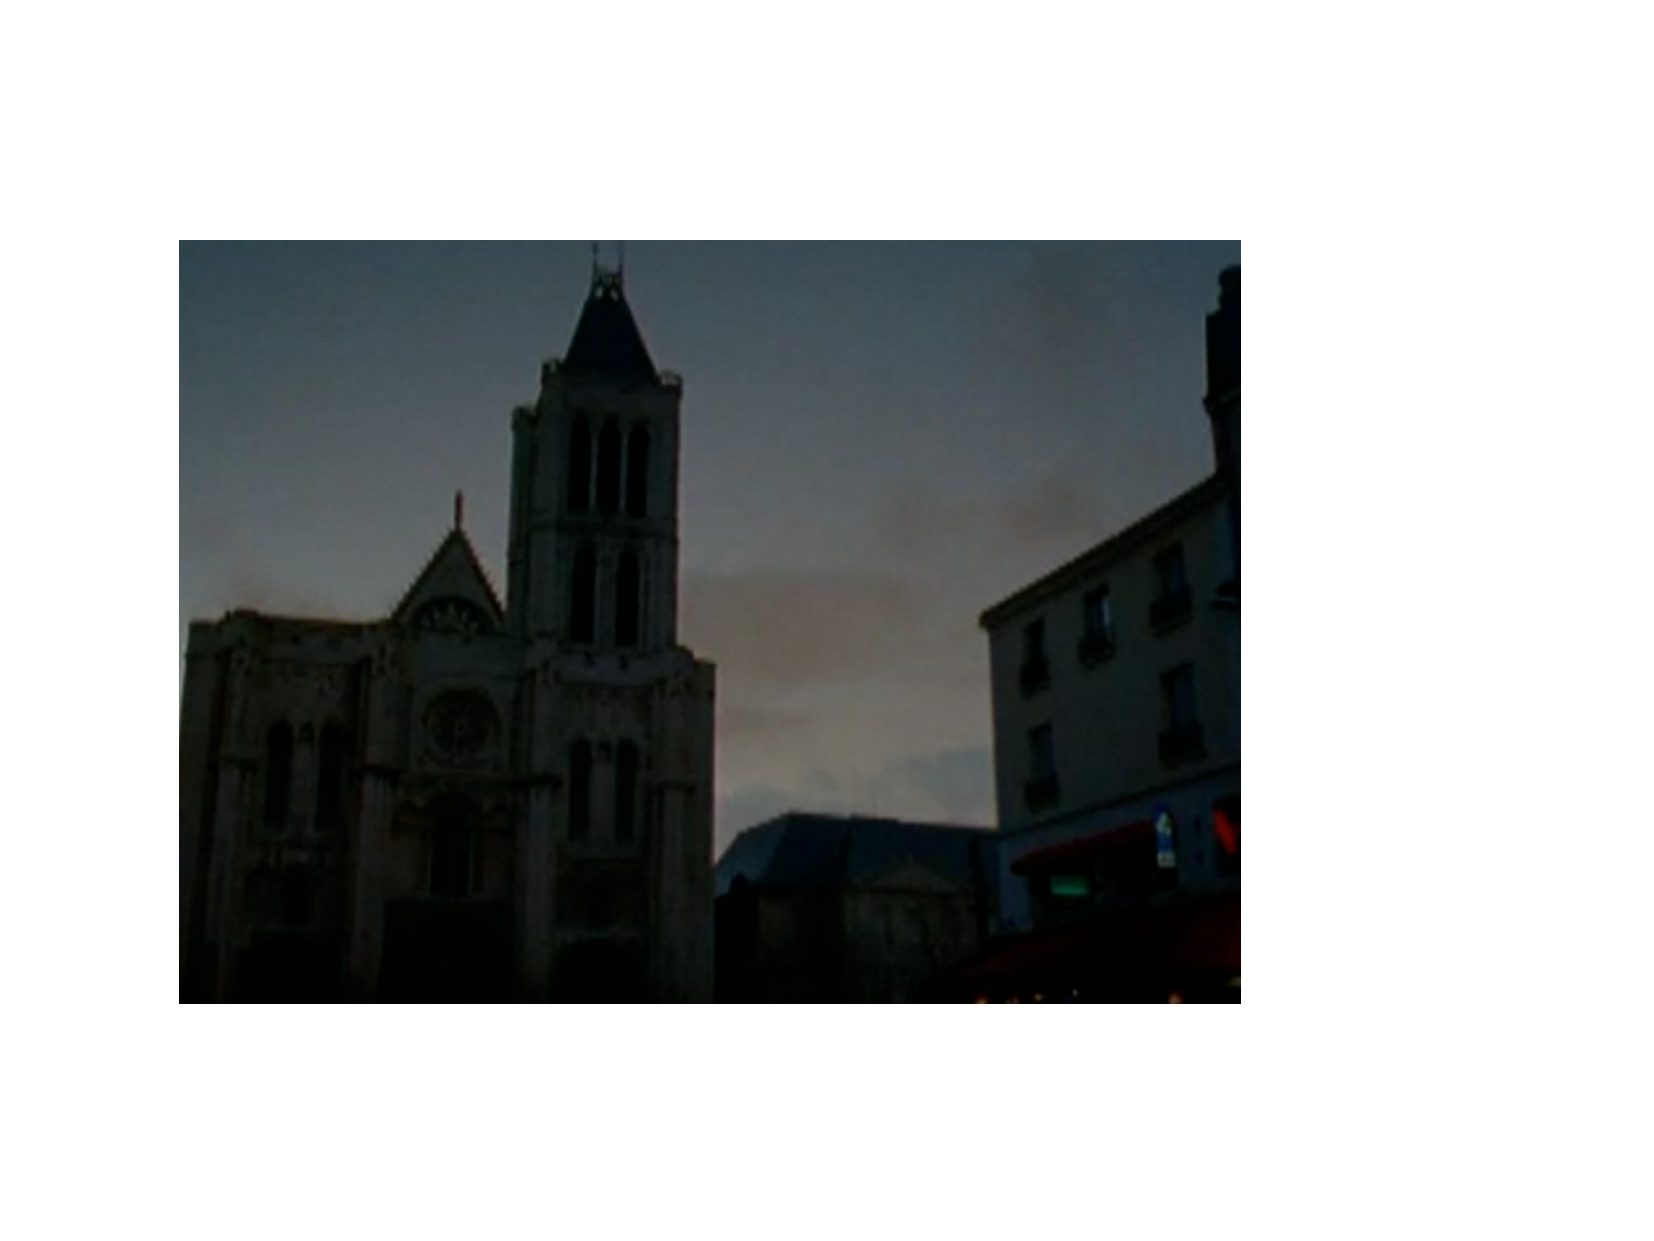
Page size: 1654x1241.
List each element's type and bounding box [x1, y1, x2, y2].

picture [179, 240, 1241, 1004]
